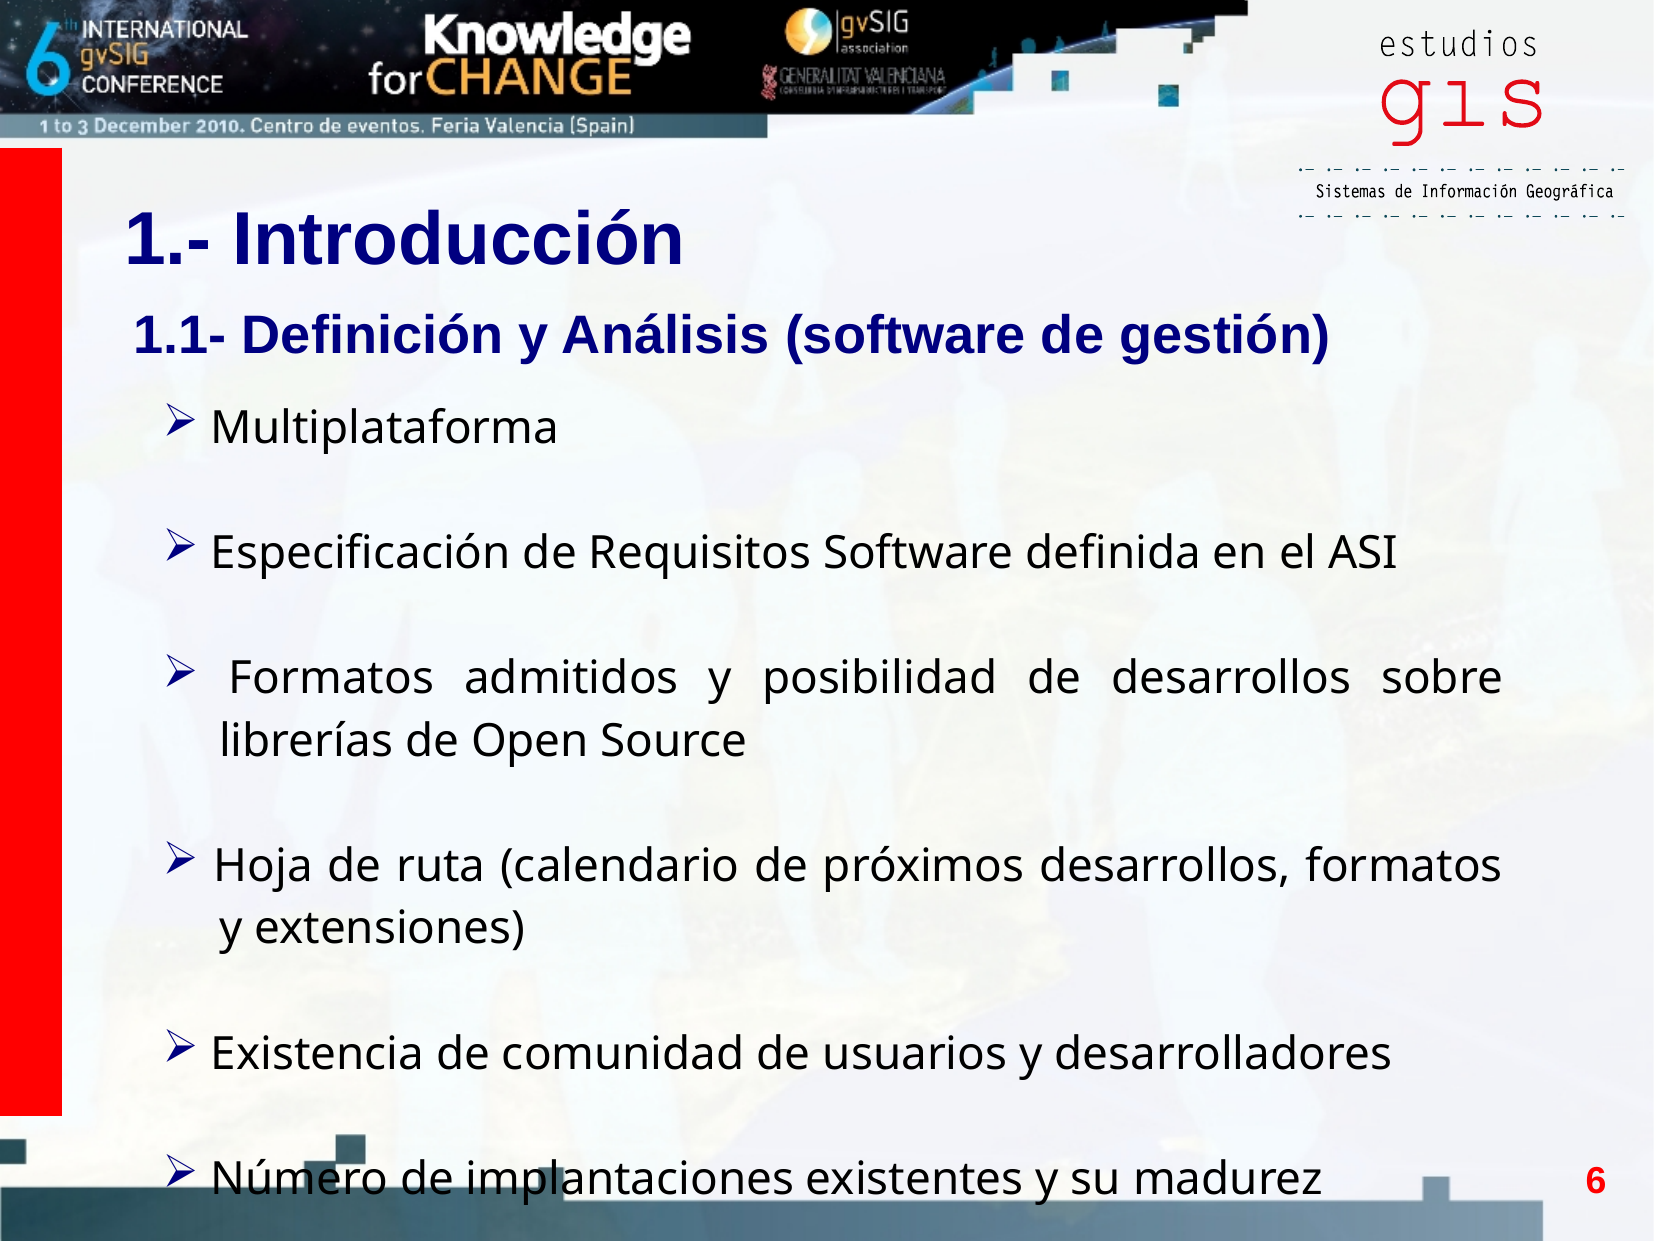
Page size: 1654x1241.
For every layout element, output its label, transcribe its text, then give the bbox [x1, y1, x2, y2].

picture [0, 0, 1654, 1241]
text_box 6 [1570, 1151, 1654, 1210]
text_box Multiplataforma Especificación de Requisitos Software definida en el ASI Formatos admitidos y posibilidad de desarrollos sobre librerías de Open Source Hoja de ruta (calendario de próximos desarrollos, formatos y extensiones) Existencia de comunidad de usuarios y desarrolladores Número de implantaciones existentes y su madurez [147, 324, 1519, 1225]
text_box 1.- Introducción 1.1- Definición y Análisis (software de gestión) [88, 147, 1418, 409]
